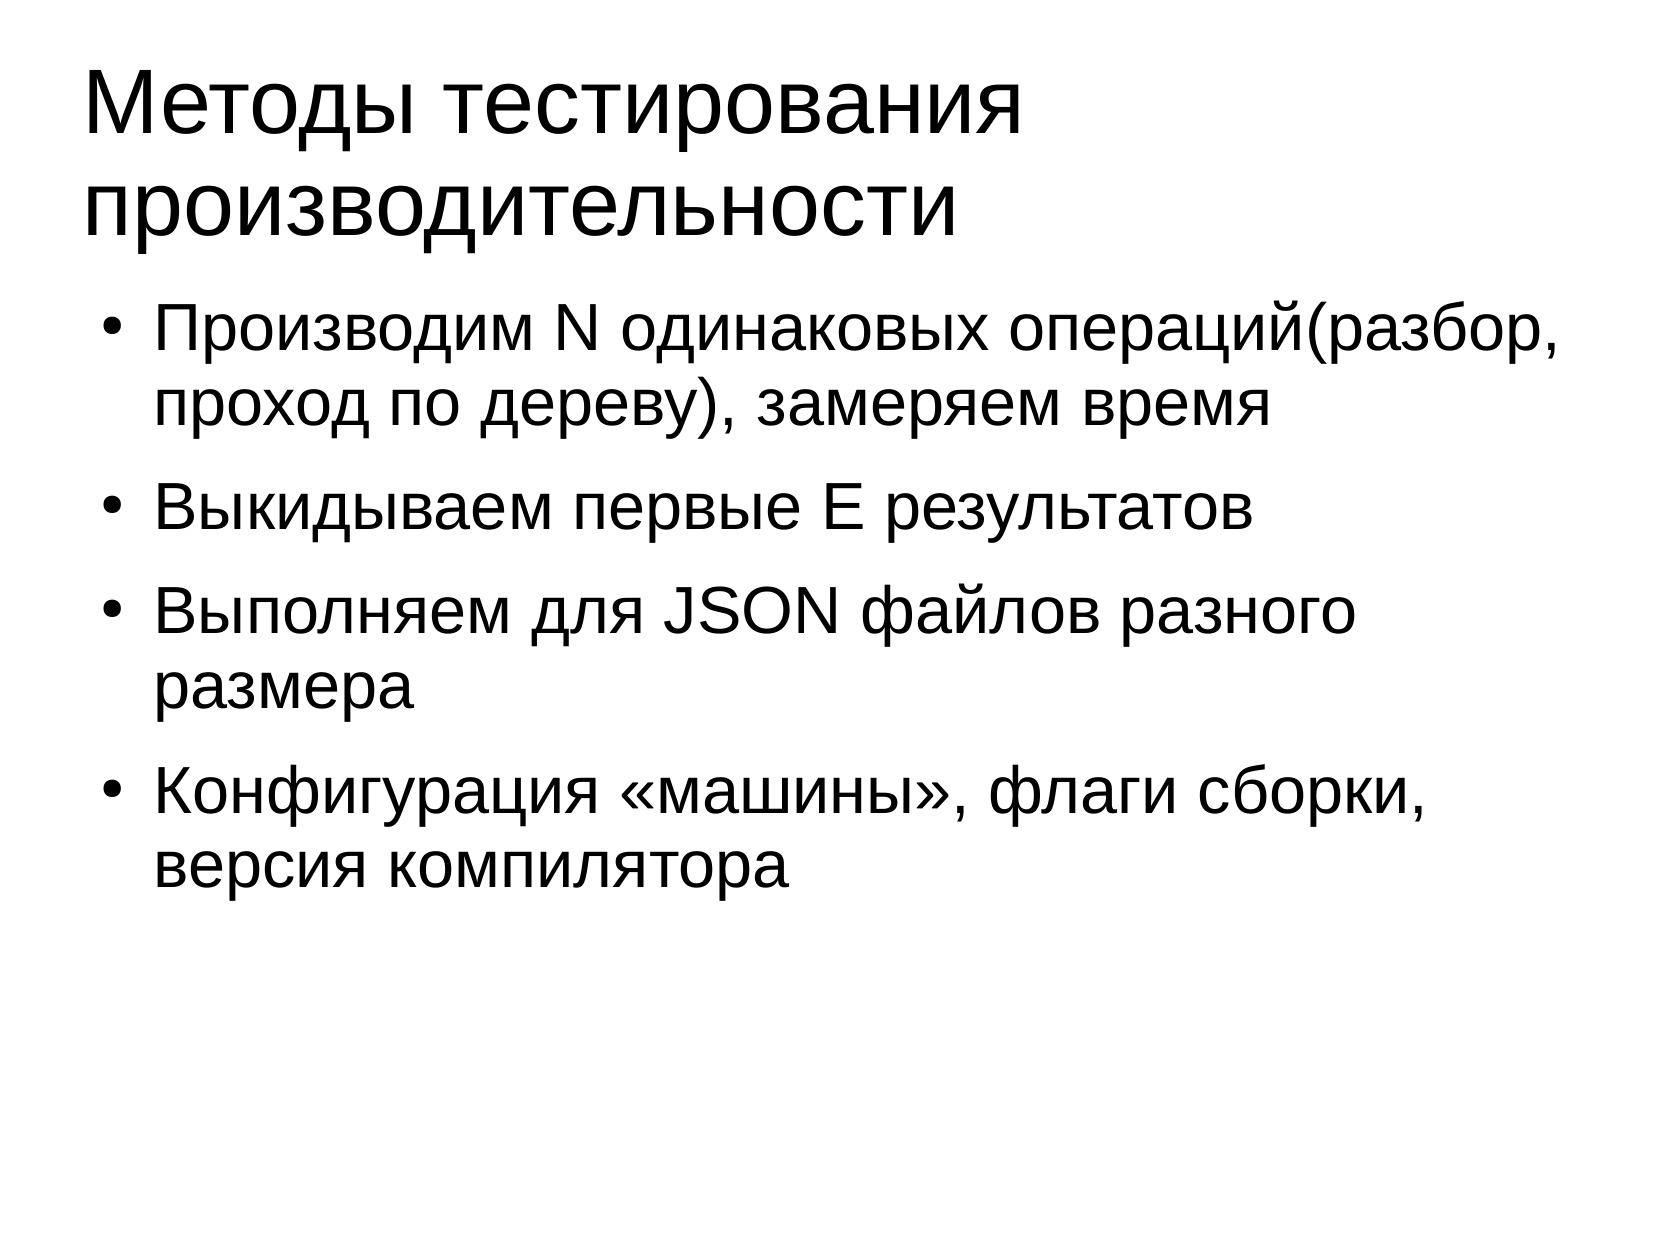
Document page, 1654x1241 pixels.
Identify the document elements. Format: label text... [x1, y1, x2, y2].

list Производим N одинаковых операций(разбор, проход по дереву), замеряем время Выкидываем первые E результатов Выполняем для JSON файлов разного размера Конфигурация «машины», флаги сборки, версия компилятора [82, 290, 1571, 1010]
title Методы тестирования производительности [82, 49, 1571, 257]
